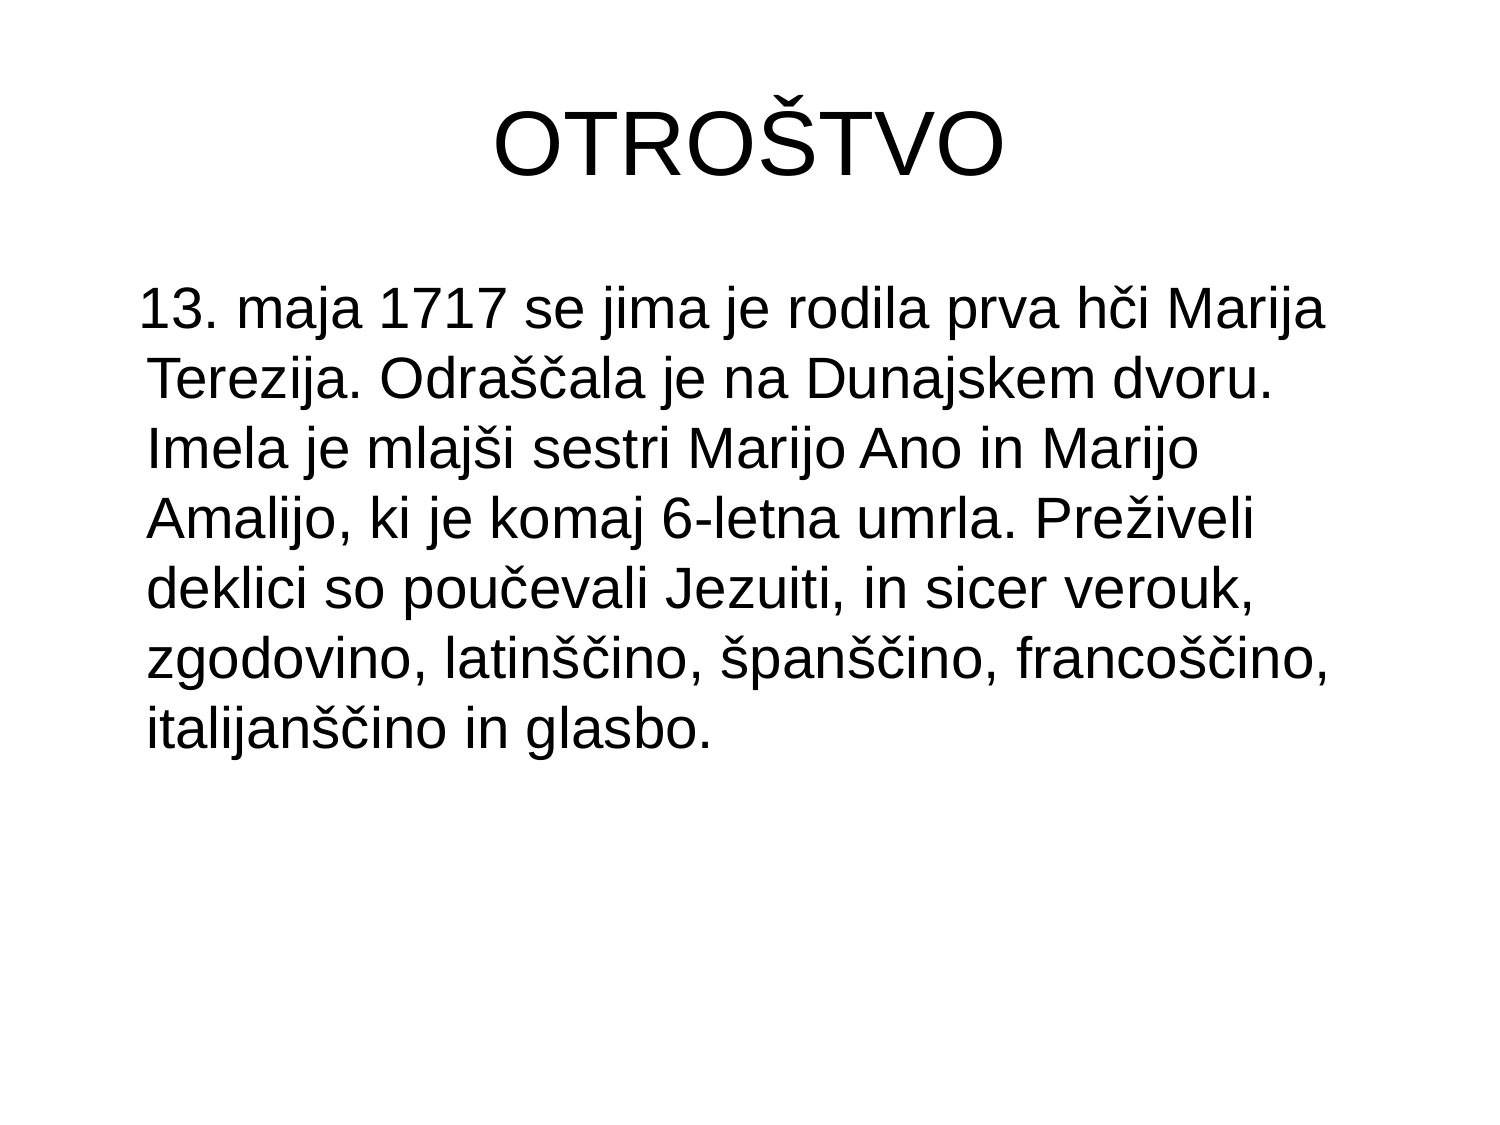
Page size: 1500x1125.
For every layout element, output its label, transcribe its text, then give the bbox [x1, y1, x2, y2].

list 13. maja 1717 se jima je rodila prva hči Marija Terezija. Odraščala je na Dunajskem dvoru. Imela je mlajši sestri Marijo Ano in Marijo Amalijo, ki je komaj 6-letna umrla. Preživeli deklici so poučevali Jezuiti, in sicer verouk, zgodovino, latinščino, španščino, francoščino, italijanščino in glasbo. [75, 262, 1436, 1005]
title OTROŠTVO [75, 45, 1425, 233]
